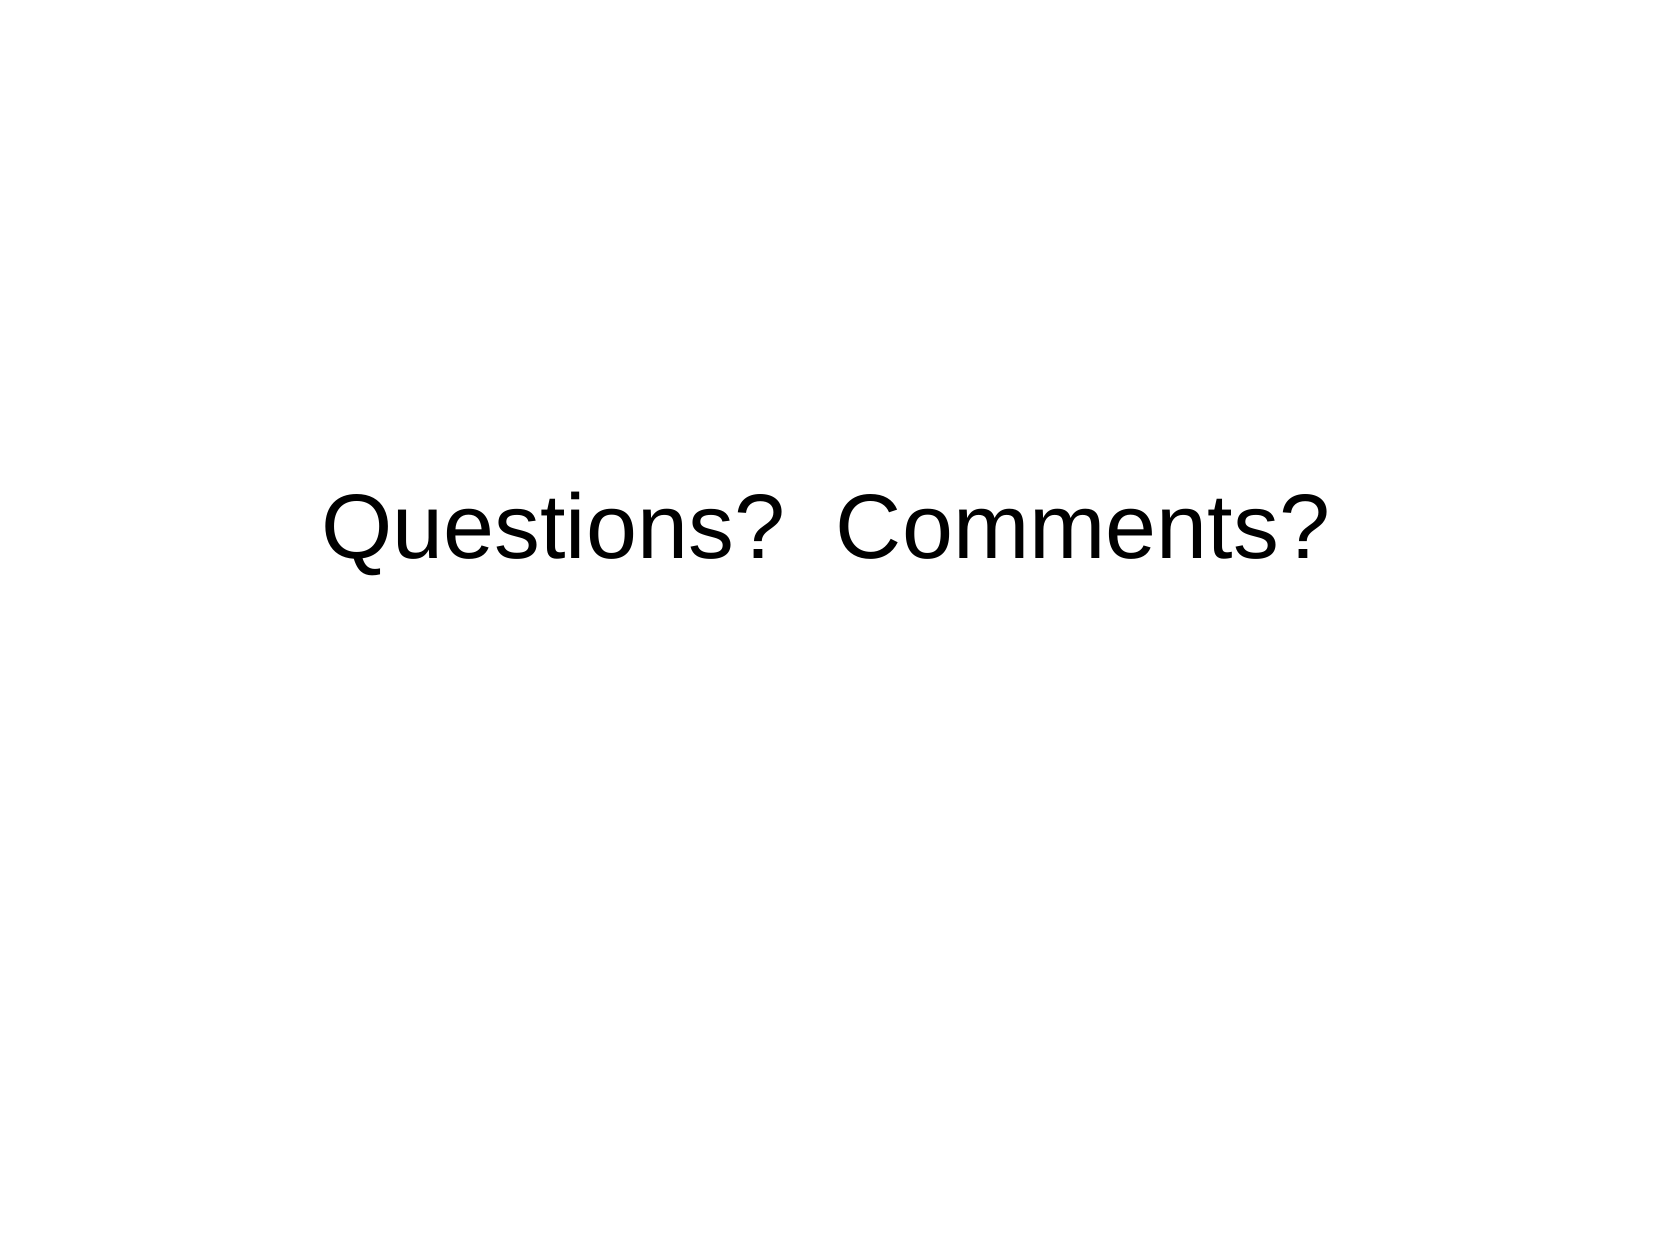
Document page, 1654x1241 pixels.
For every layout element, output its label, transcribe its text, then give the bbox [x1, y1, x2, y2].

title Questions? Comments? [0, 422, 1654, 632]
